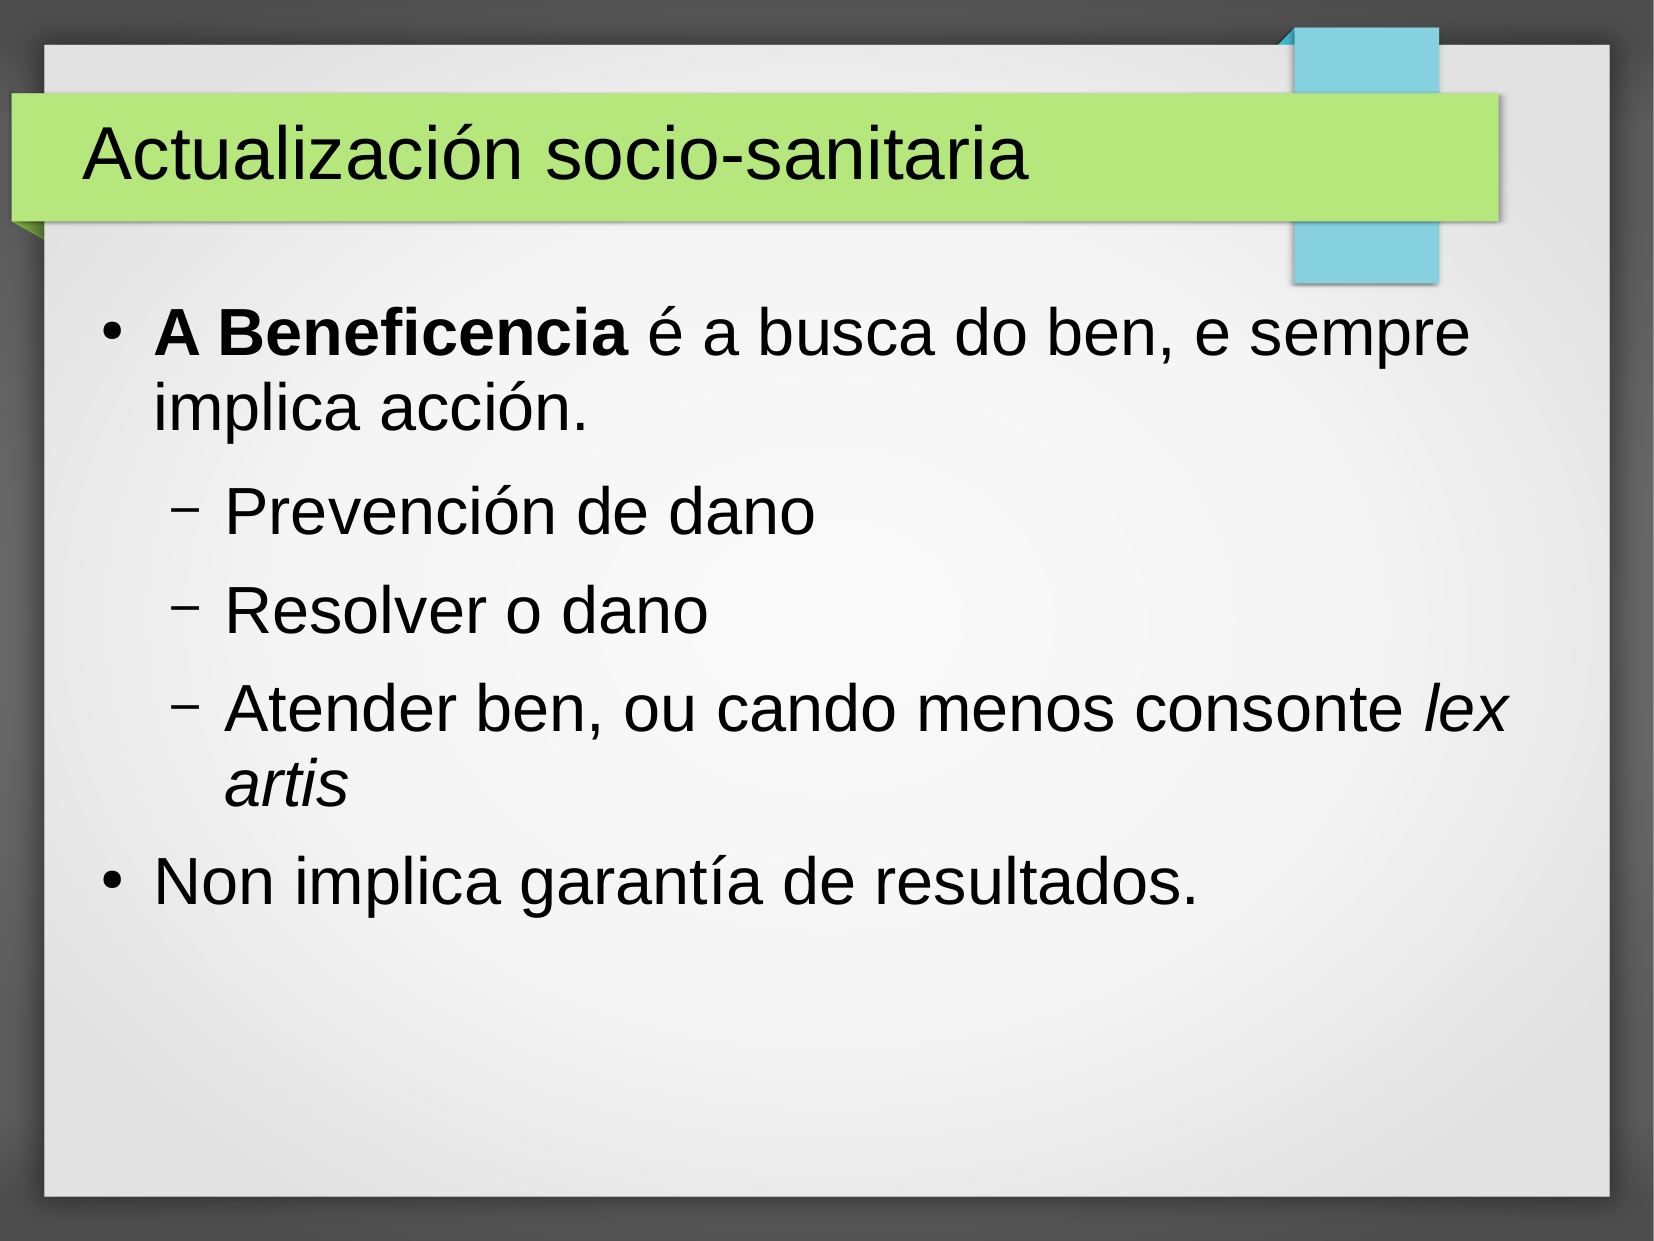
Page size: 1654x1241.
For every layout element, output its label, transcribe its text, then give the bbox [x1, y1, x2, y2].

title Actualización socio-sanitaria [82, 94, 1264, 213]
list A Beneficencia é a busca do ben, e sempre implica acción. Prevención de dano Resolver o dano Atender ben, ou cando menos consonte lex artis Non implica garantía de resultados. [82, 295, 1571, 1015]
picture [0, 0, 1654, 1241]
